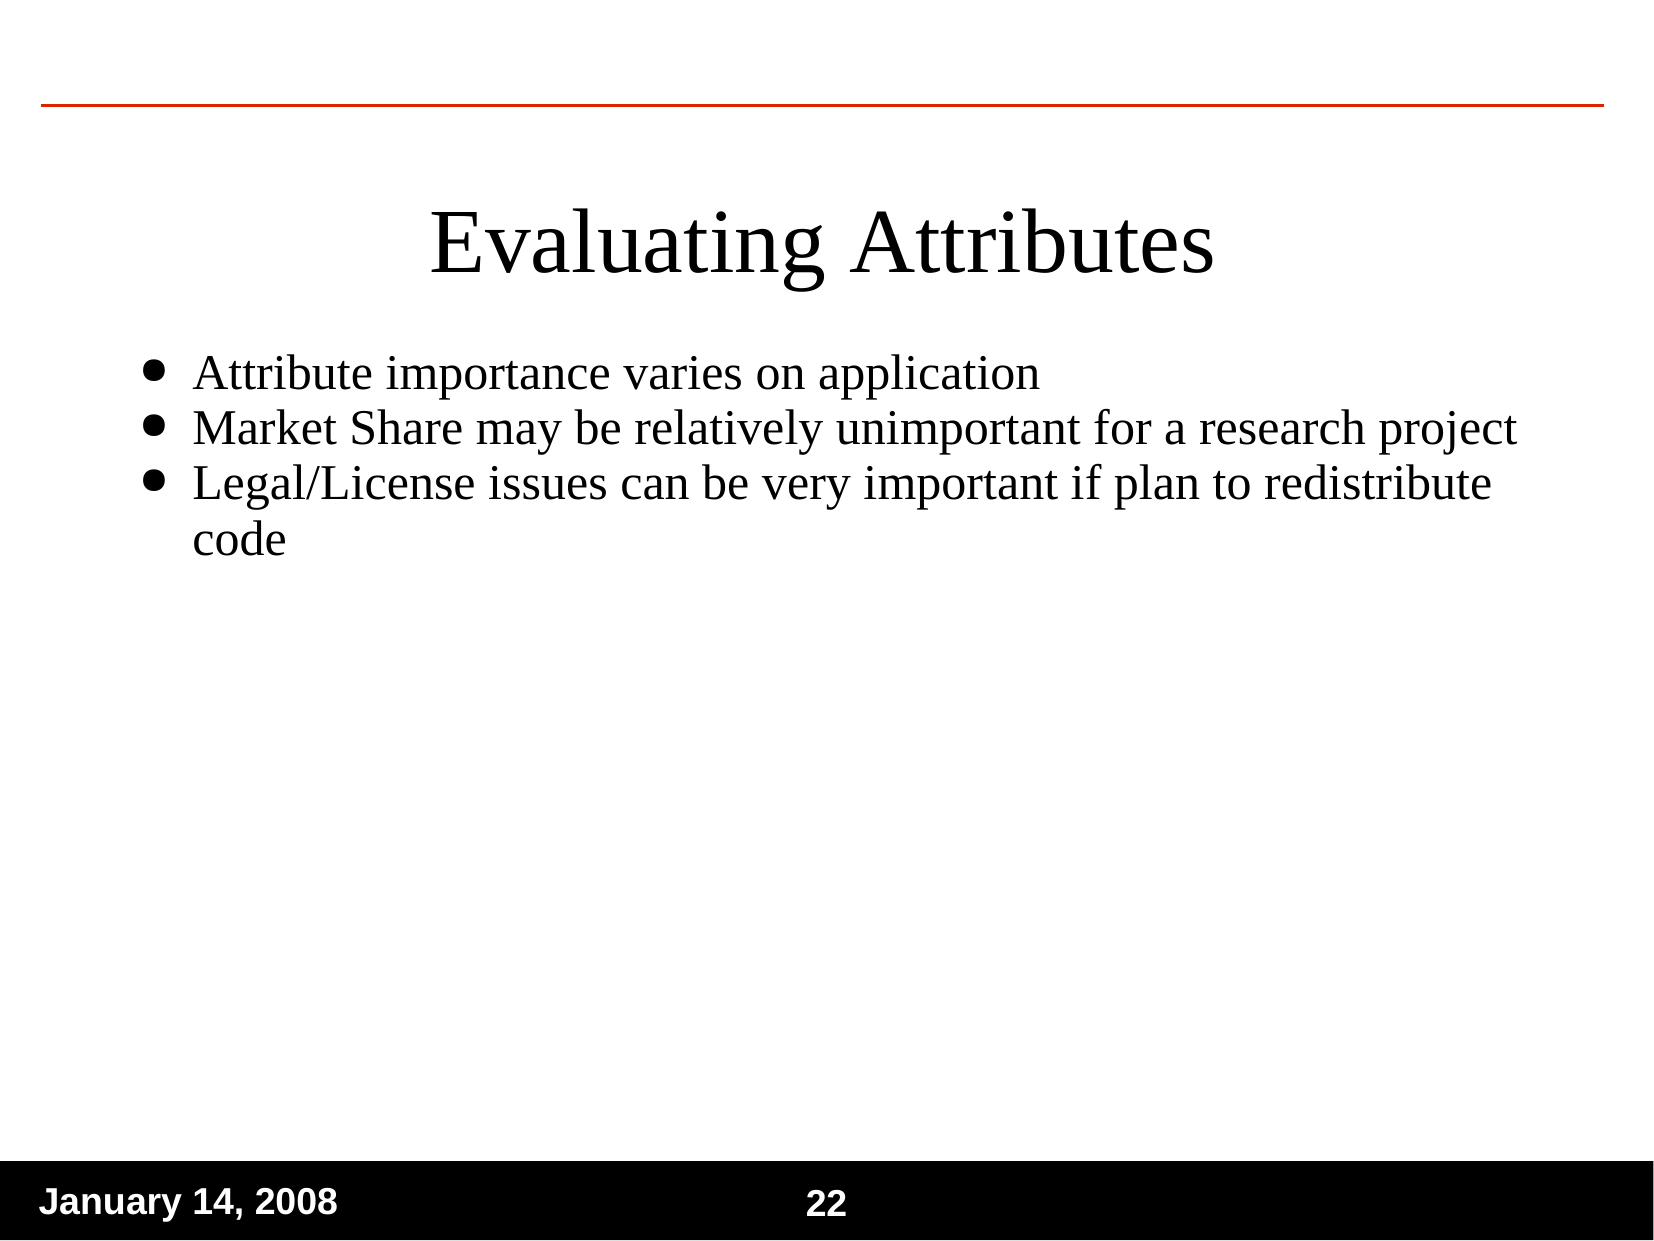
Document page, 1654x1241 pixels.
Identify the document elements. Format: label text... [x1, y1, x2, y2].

list Attribute importance varies on application Market Share may be relatively unimportant for a research project Legal/License issues can be very important if plan to redistribute code [121, 344, 1534, 1127]
title Evaluating Attributes [117, 137, 1530, 346]
